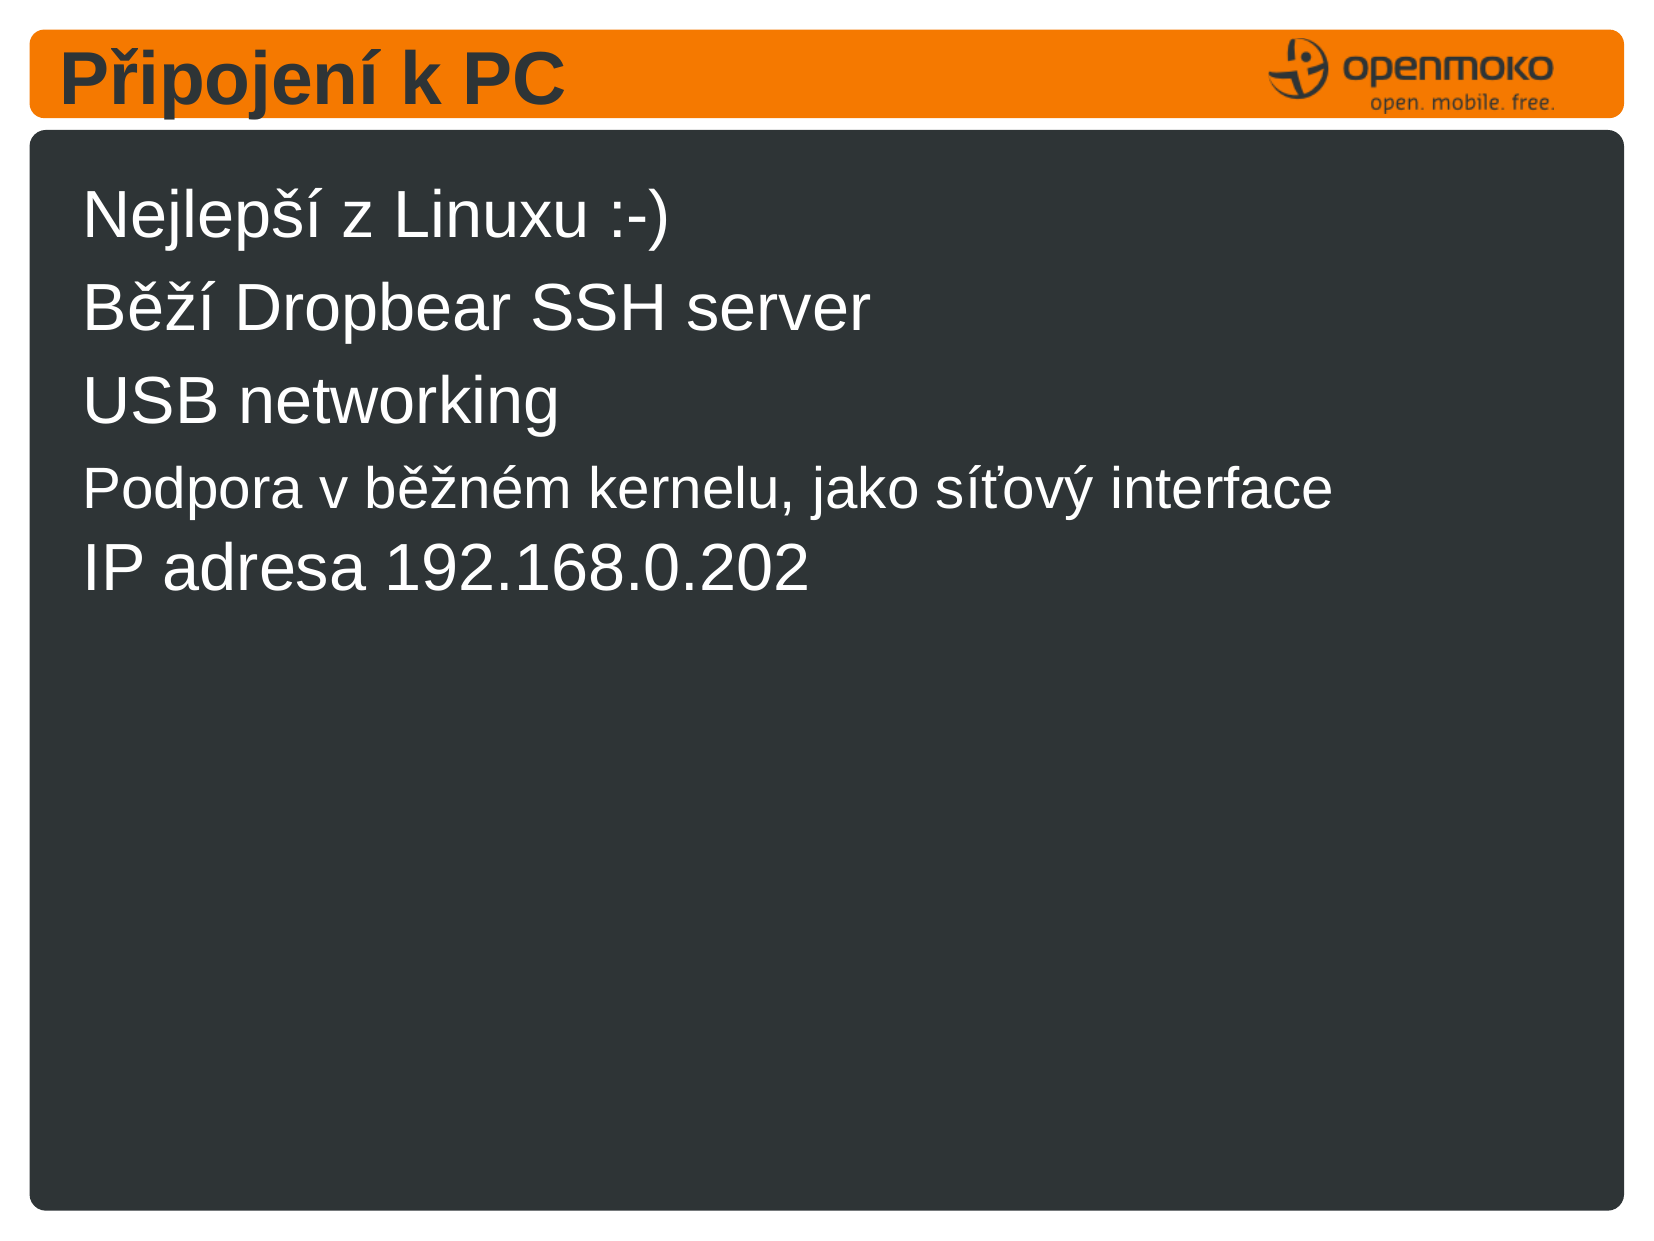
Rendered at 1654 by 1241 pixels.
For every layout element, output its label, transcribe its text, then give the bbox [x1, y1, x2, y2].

title Připojení k PC [59, 29, 1361, 128]
picture [1361, 38, 1554, 114]
list Nejlepší z Linuxu :-) Běží Dropbear SSH server USB networking Podpora v běžném kernelu, jako síťový interface IP adresa 192.168.0.202 [82, 177, 1571, 1182]
